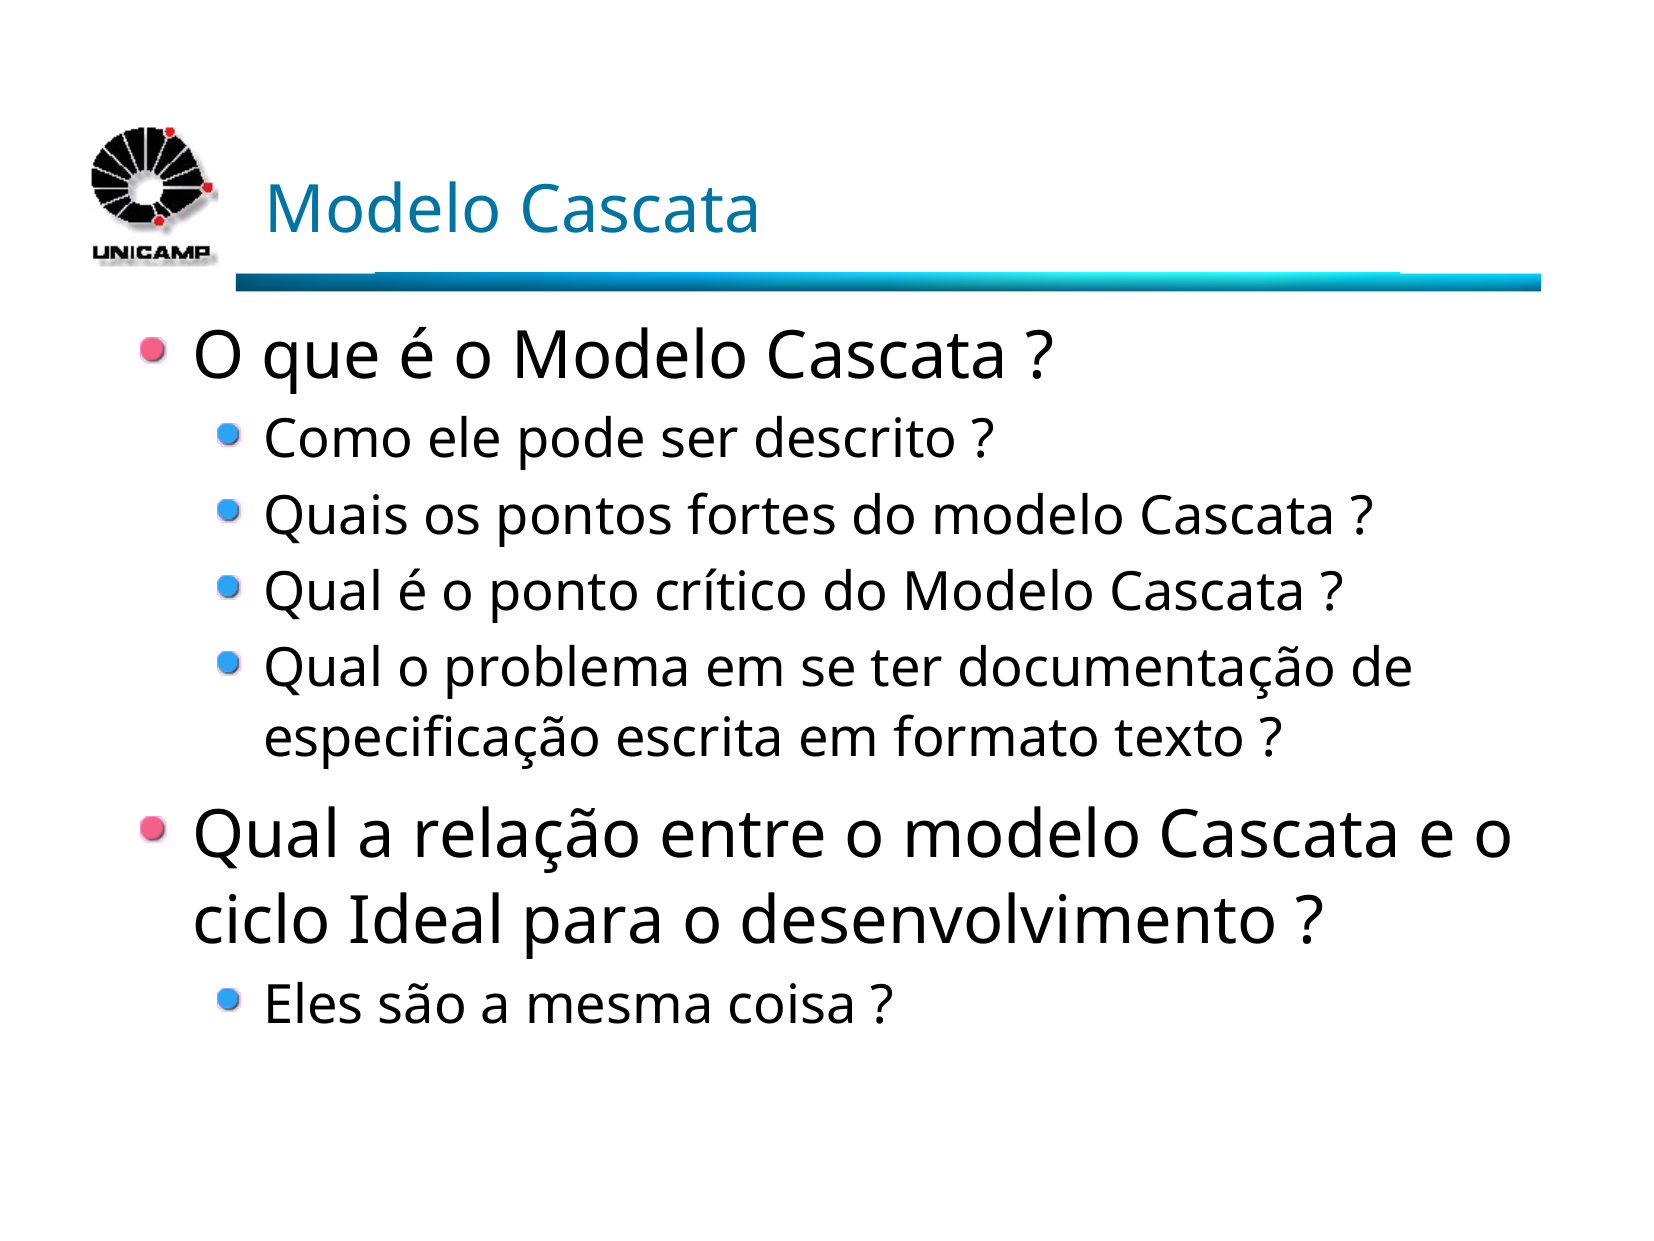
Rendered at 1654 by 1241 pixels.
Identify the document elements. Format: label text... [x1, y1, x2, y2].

list O que é o Modelo Cascata ? Como ele pode ser descrito ? Quais os pontos fortes do modelo Cascata ? Qual é o ponto crítico do Modelo Cascata ? Qual o problema em se ter documentação de especificação escrita em formato texto ? Qual a relação entre o modelo Cascata e o ciclo Ideal para o desenvolvimento ? Eles são a mesma coisa ? [121, 309, 1534, 1167]
picture [125, 272, 1654, 295]
title Modelo Cascata [264, 57, 1534, 250]
